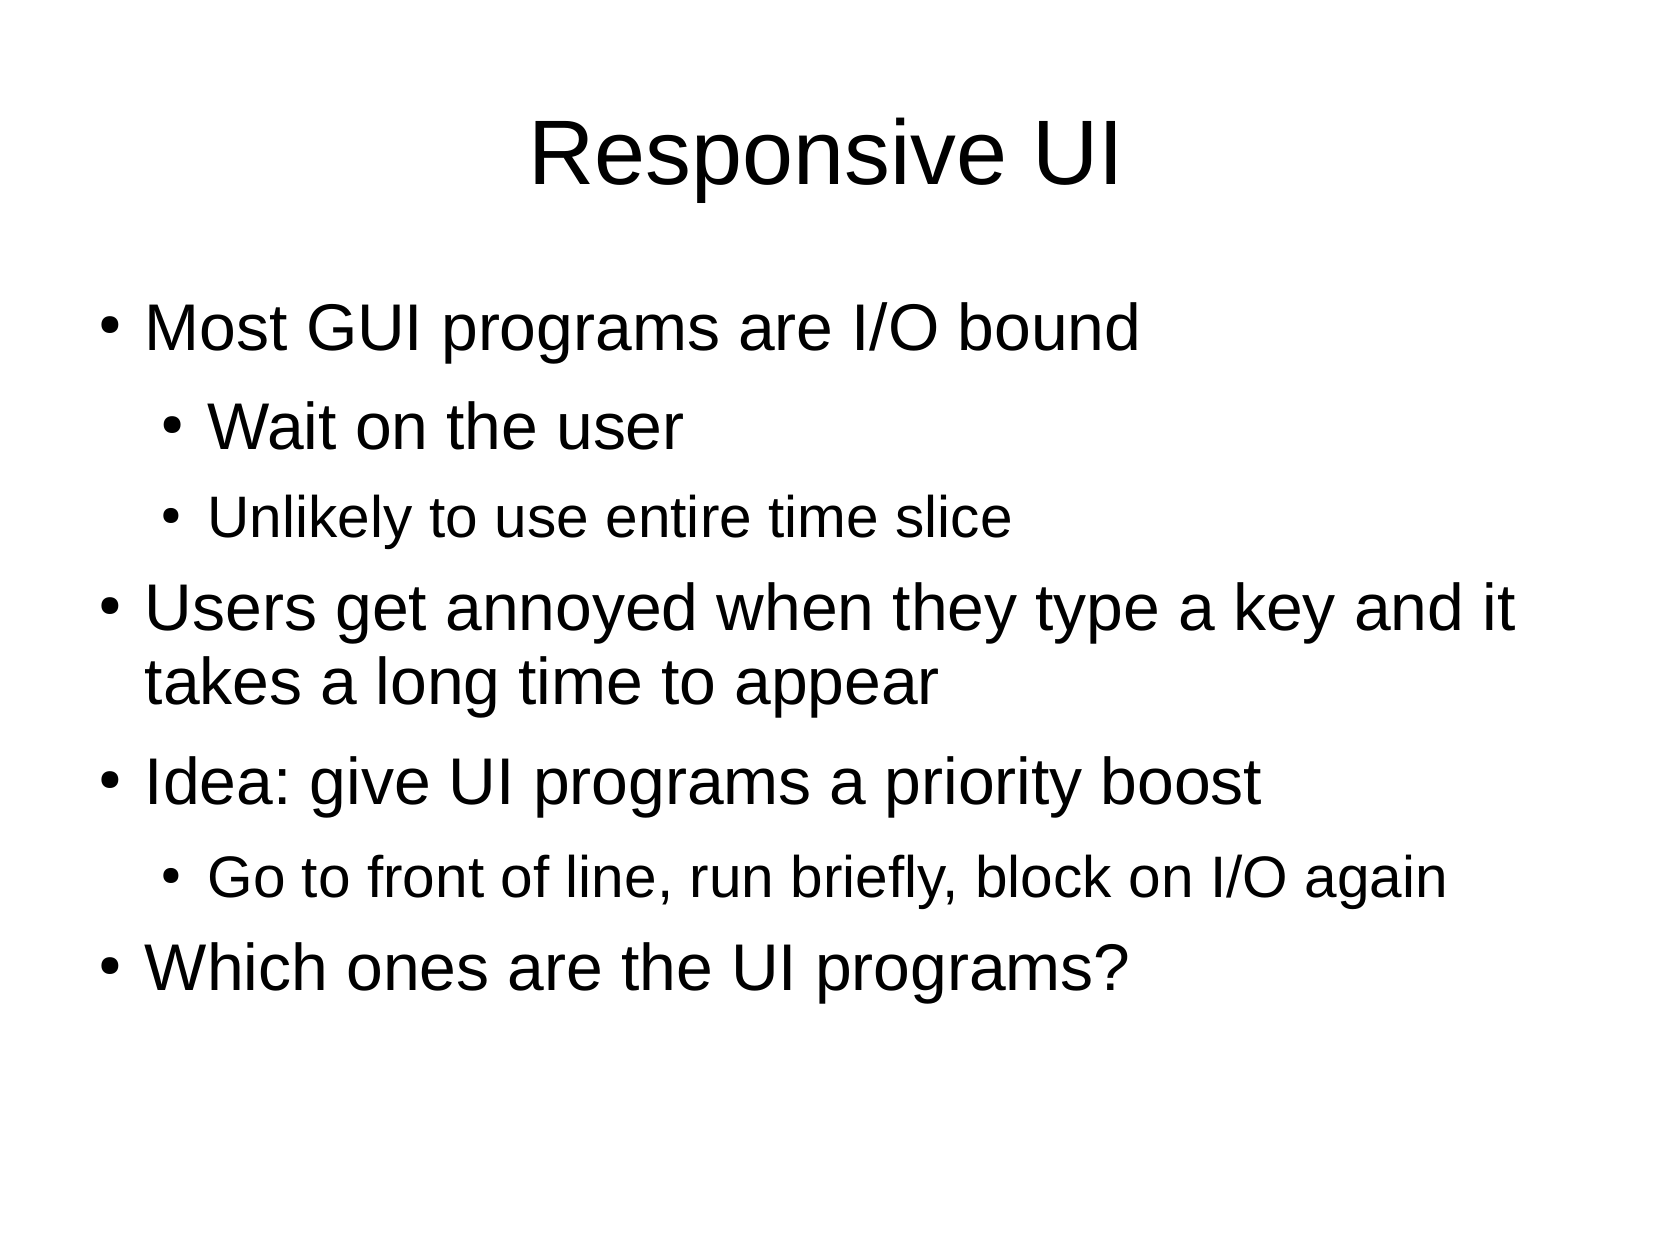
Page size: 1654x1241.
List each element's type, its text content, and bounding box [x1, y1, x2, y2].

title Responsive UI [82, 49, 1571, 257]
list Most GUI programs are I/O bound Wait on the user Unlikely to use entire time slice Users get annoyed when they type a key and it takes a long time to appear Idea: give UI programs a priority boost Go to front of line, run briefly, block on I/O again Which ones are the UI programs? [82, 290, 1571, 1010]
